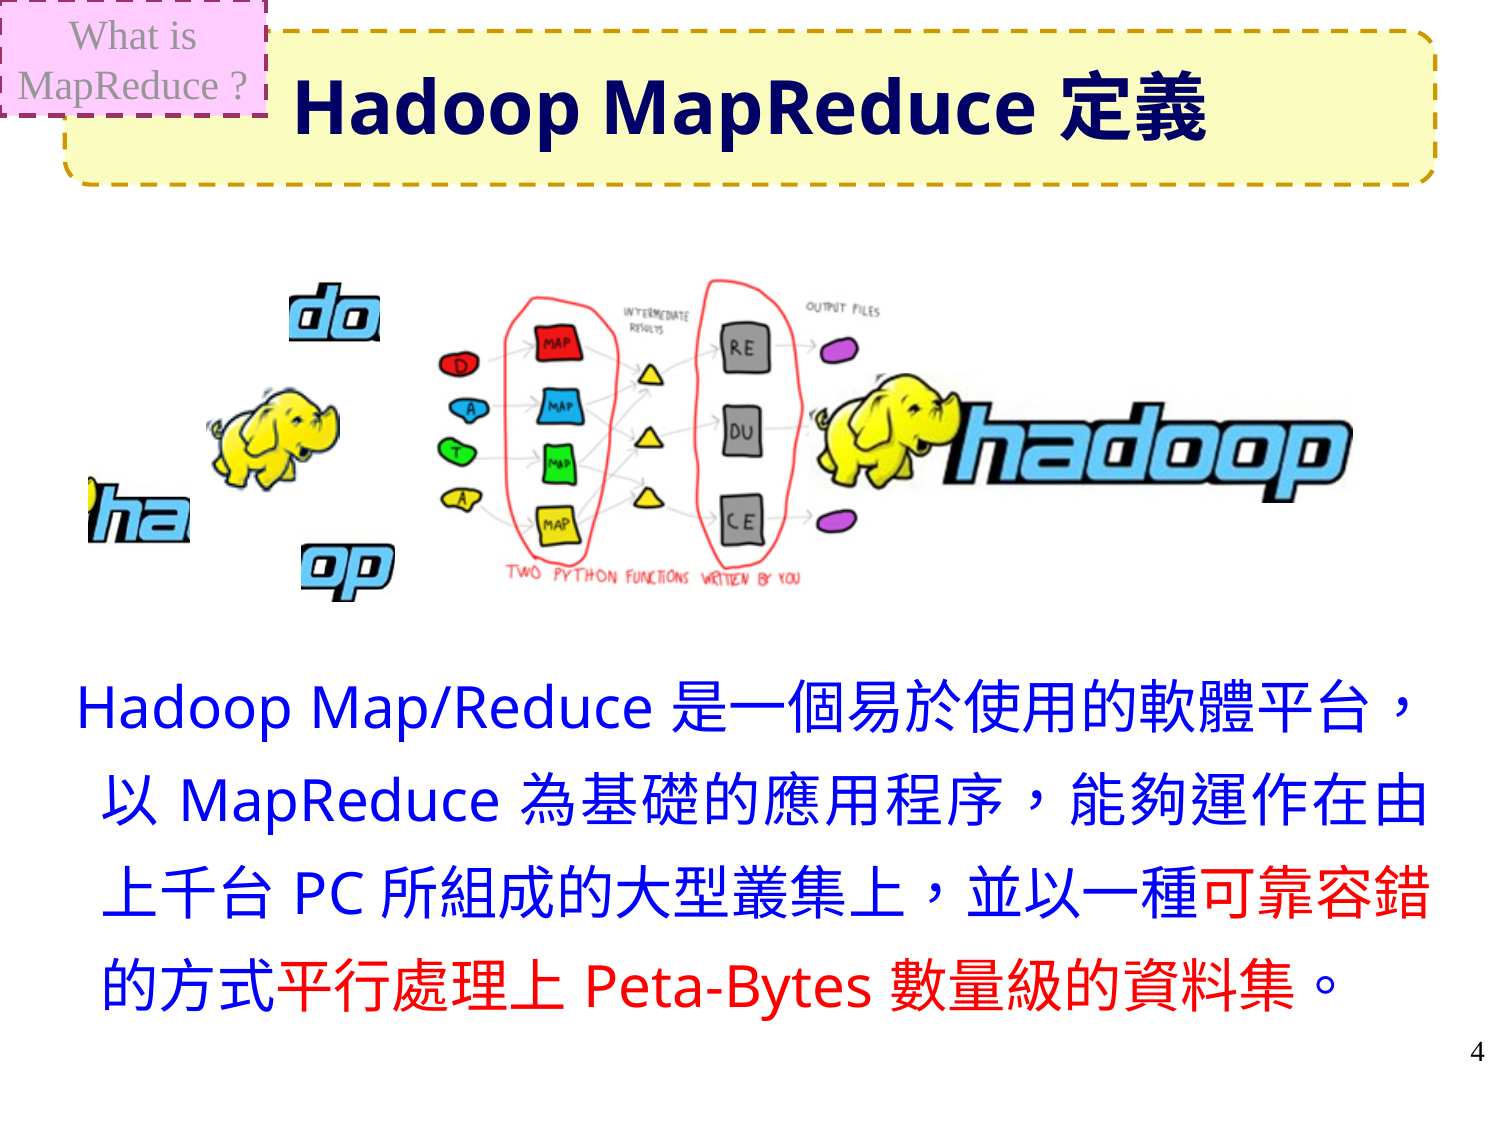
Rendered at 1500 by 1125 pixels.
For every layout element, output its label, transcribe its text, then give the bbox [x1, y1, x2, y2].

picture [88, 467, 190, 556]
picture [419, 278, 1353, 590]
picture [206, 373, 340, 507]
list Hadoop Map/Reduce是一個易於使用的軟體平台，以MapReduce為基礎的應用程序，能夠運作在由上千台PC所組成的大型叢集上，並以一種可靠容錯的方式平行處理上Peta-Bytes數量級的資料集。 [29, 645, 1447, 1047]
title Hadoop MapReduce定義 [112, 30, 1388, 173]
text_box What is MapReduce ? [0, 0, 266, 116]
picture [289, 267, 380, 354]
picture [301, 515, 395, 602]
text_box <編號> [1324, 1025, 1500, 1101]
